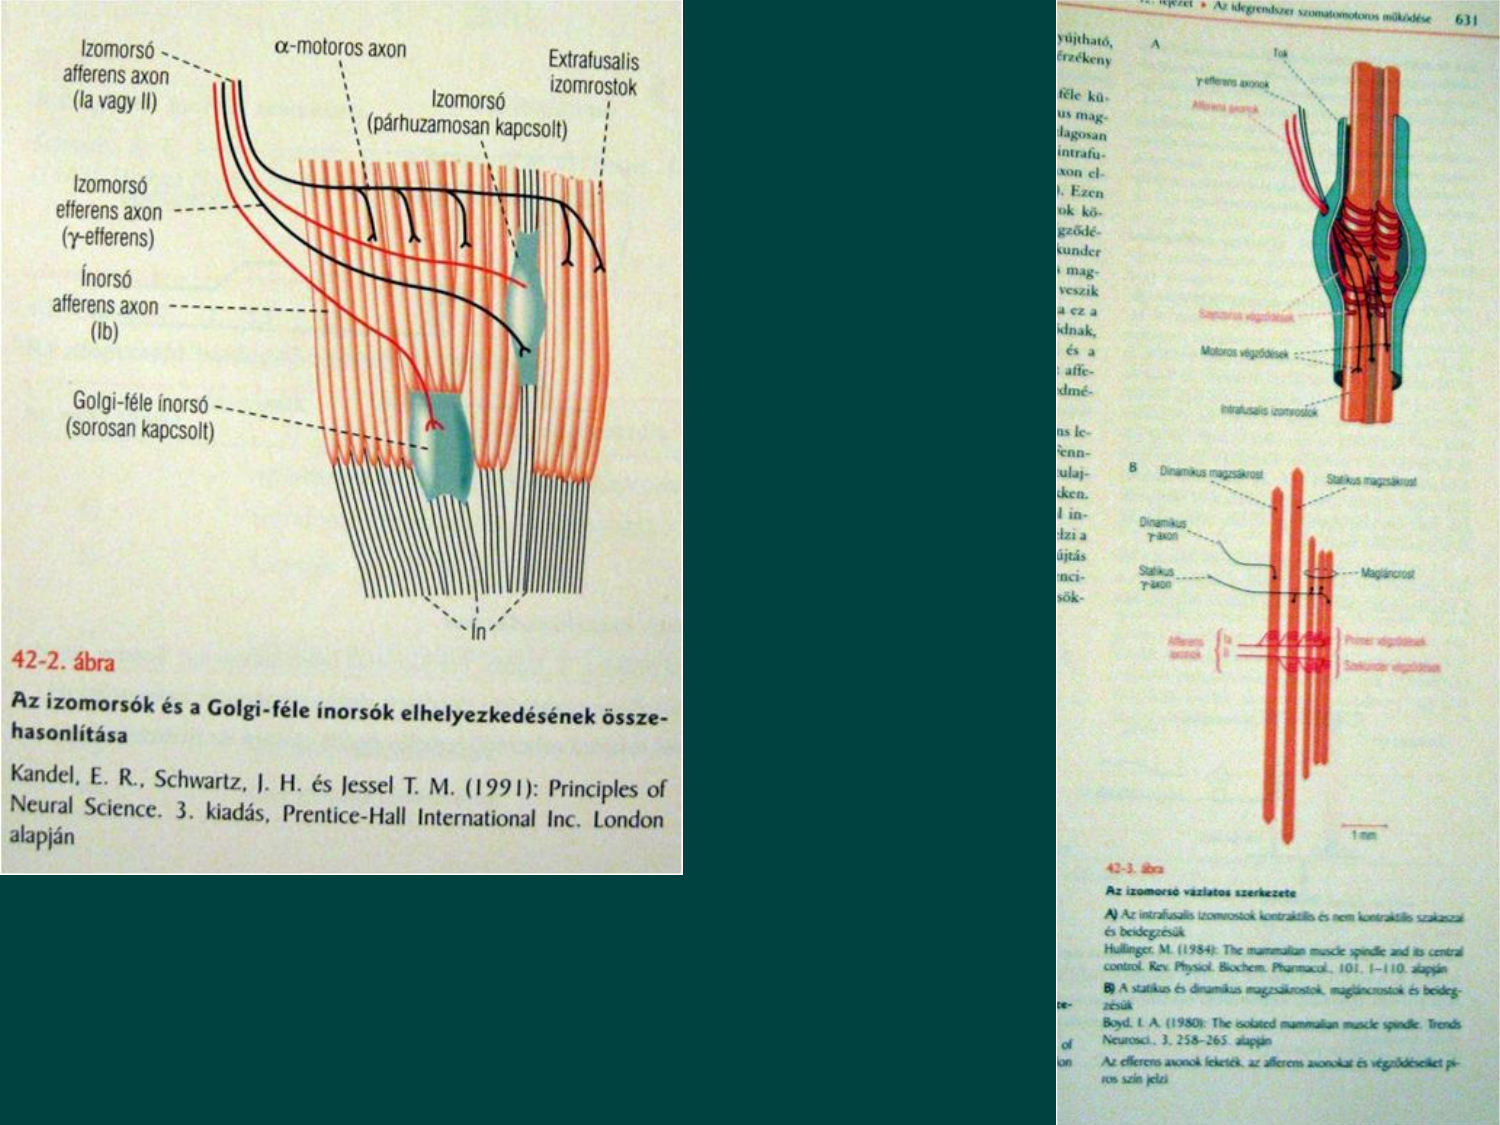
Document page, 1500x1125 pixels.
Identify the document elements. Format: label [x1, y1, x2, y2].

picture [0, 0, 683, 876]
picture [1056, 0, 1500, 1125]
